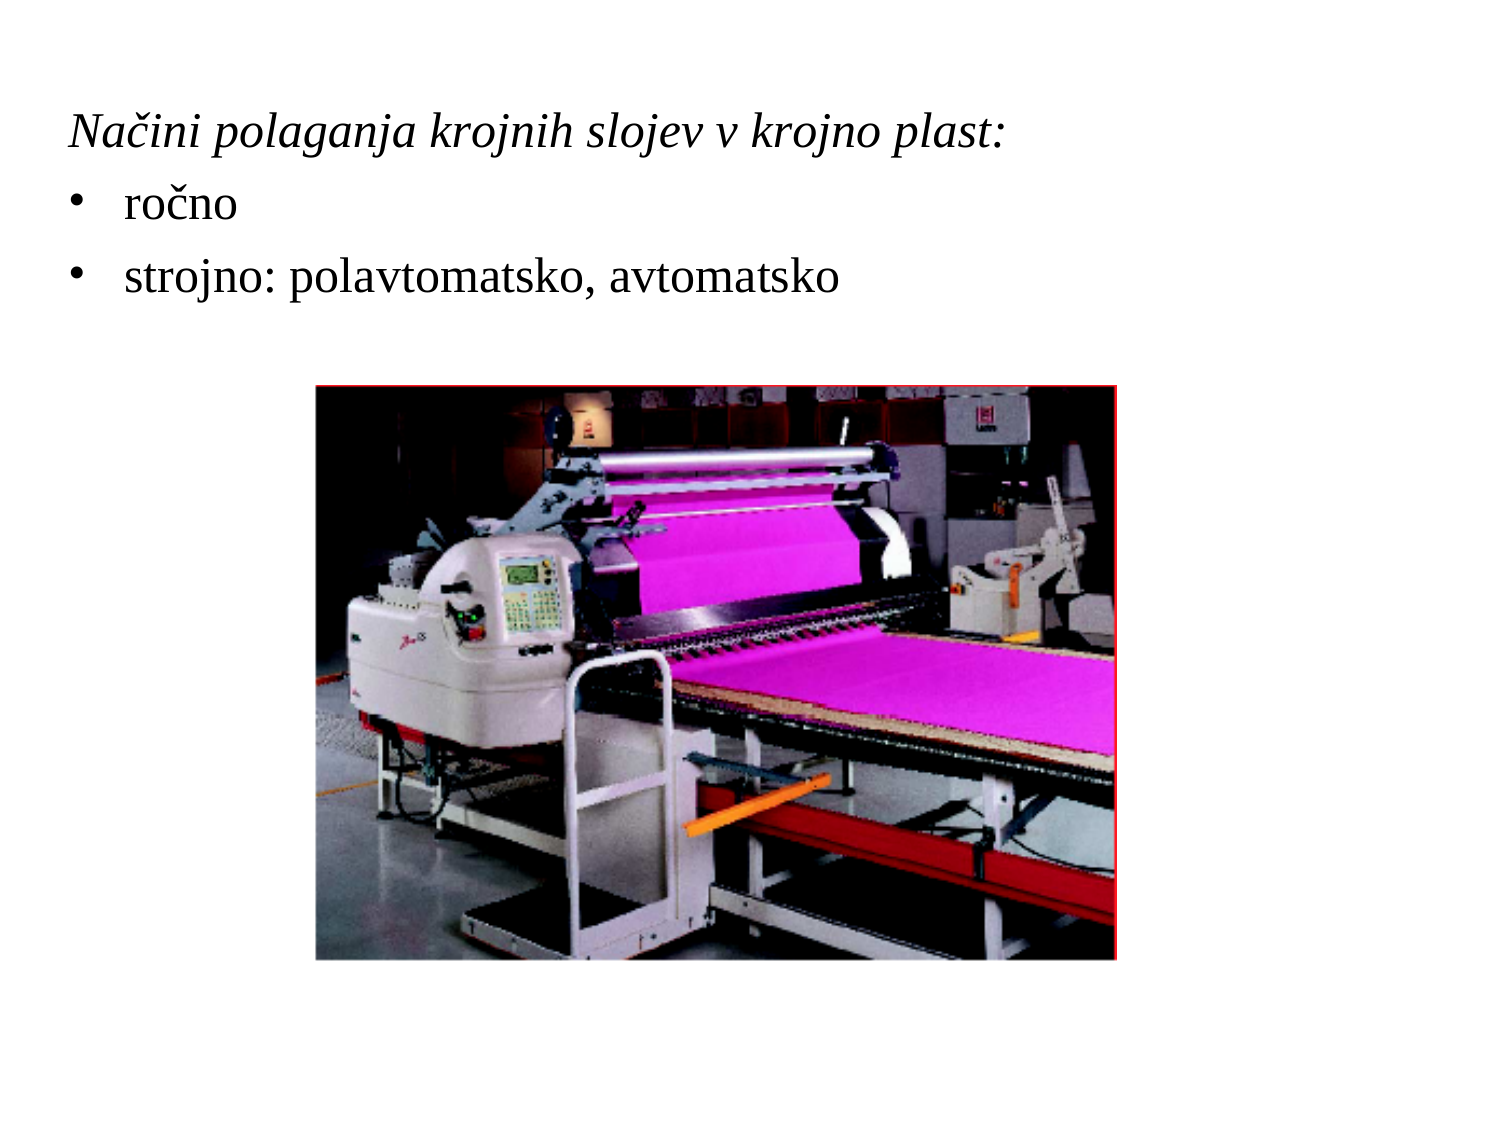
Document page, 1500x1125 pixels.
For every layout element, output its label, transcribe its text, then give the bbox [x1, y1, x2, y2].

text_box [312, 385, 1117, 965]
list Načini polaganja krojnih slojev v krojno plast: ročno strojno: polavtomatsko, avtomatsko [53, 90, 1400, 469]
